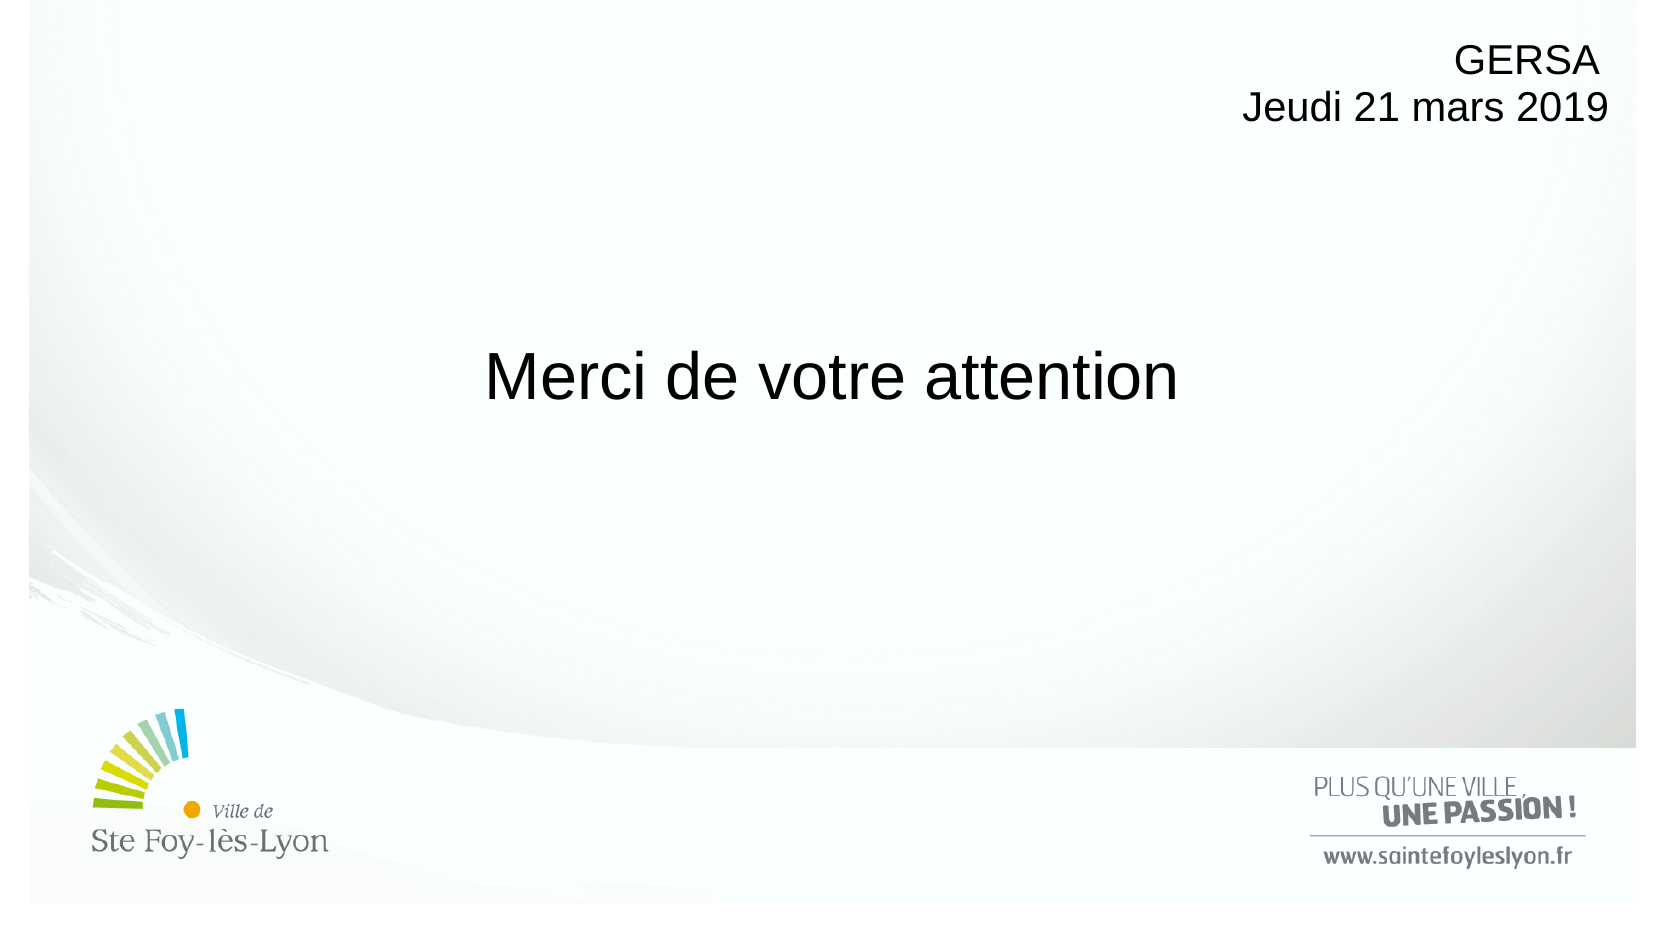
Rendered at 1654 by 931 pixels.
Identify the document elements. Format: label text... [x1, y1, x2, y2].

text_box GERSA Jeudi 21 mars 2019 [1062, 29, 1625, 184]
picture [29, 0, 1636, 904]
